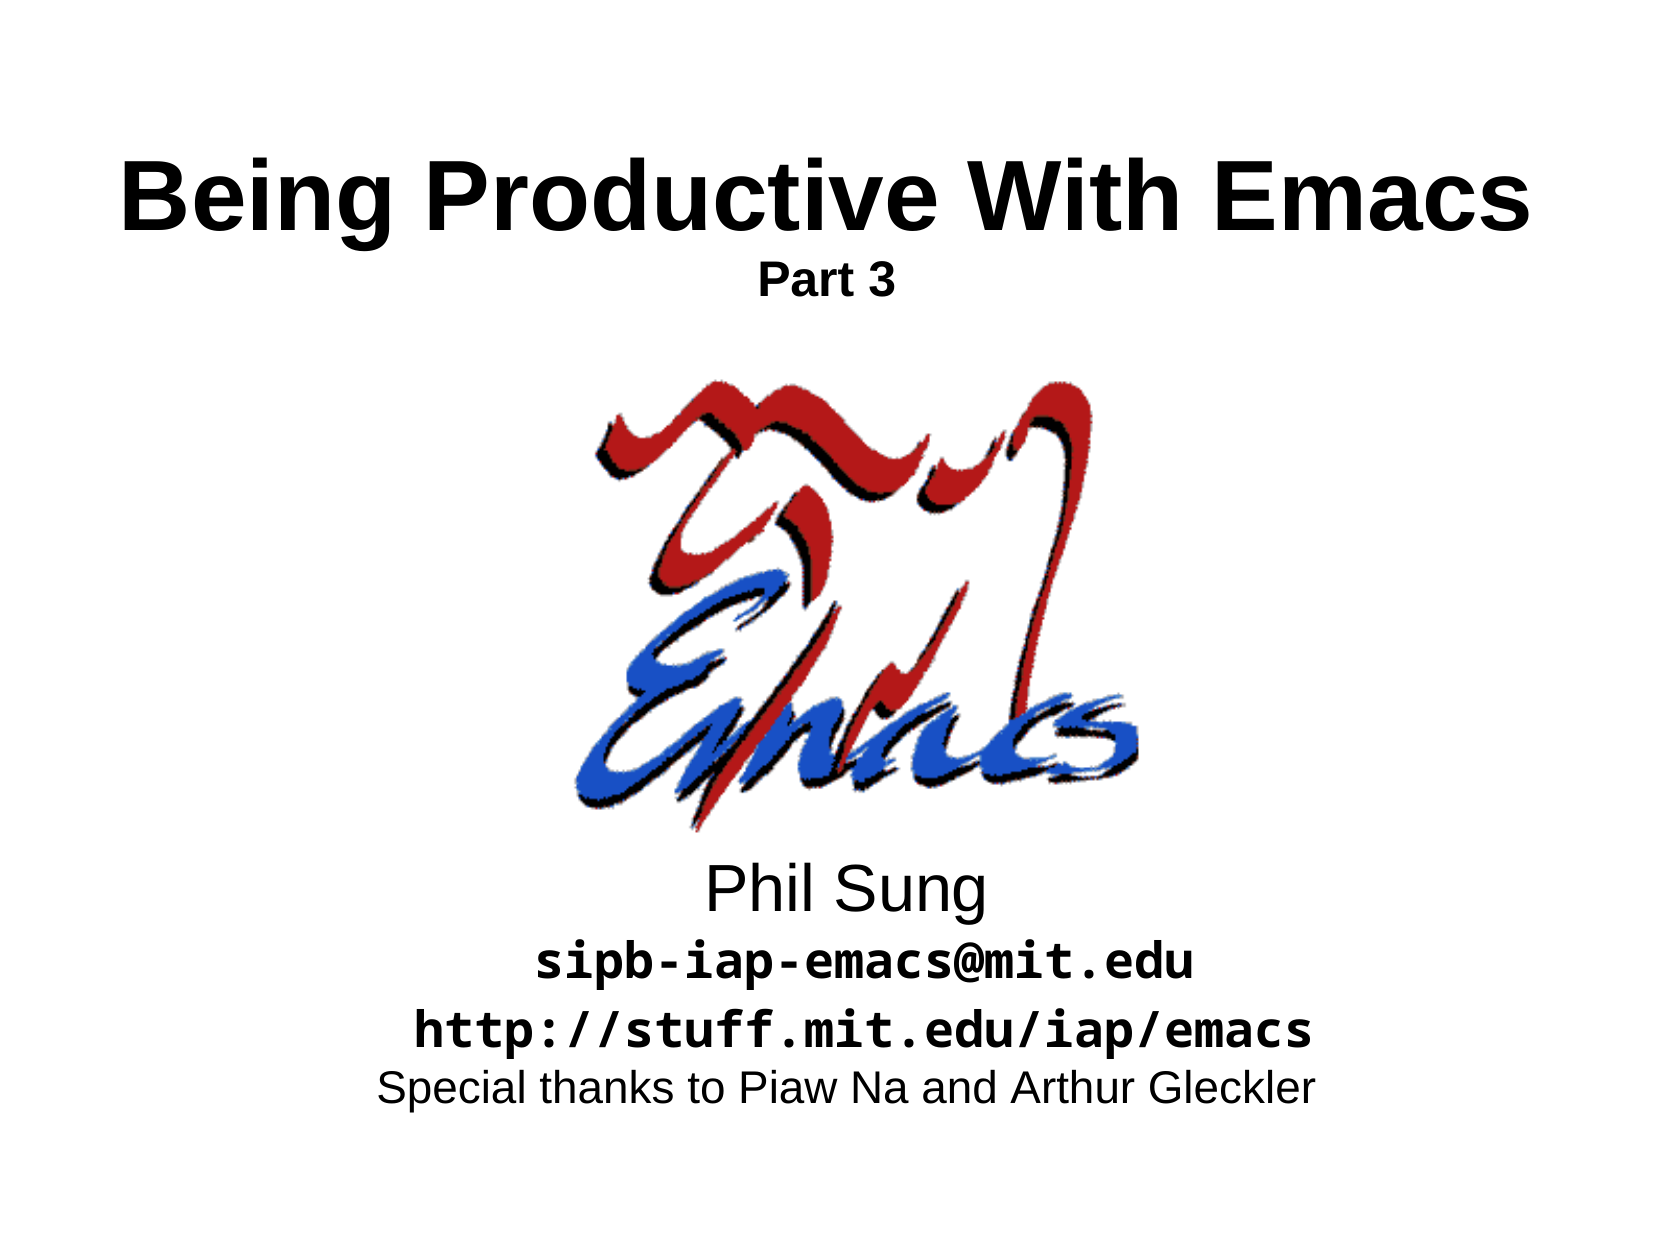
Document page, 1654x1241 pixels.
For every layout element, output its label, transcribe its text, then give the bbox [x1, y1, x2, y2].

subtitle Phil Sung sipb-iap-emacs@mit.edu http://stuff.mit.edu/iap/emacs Special thanks to Piaw Na and Arthur Gleckler [82, 803, 1576, 1160]
picture [529, 378, 1166, 837]
title Being Productive With Emacs Part 3 [82, 72, 1571, 374]
